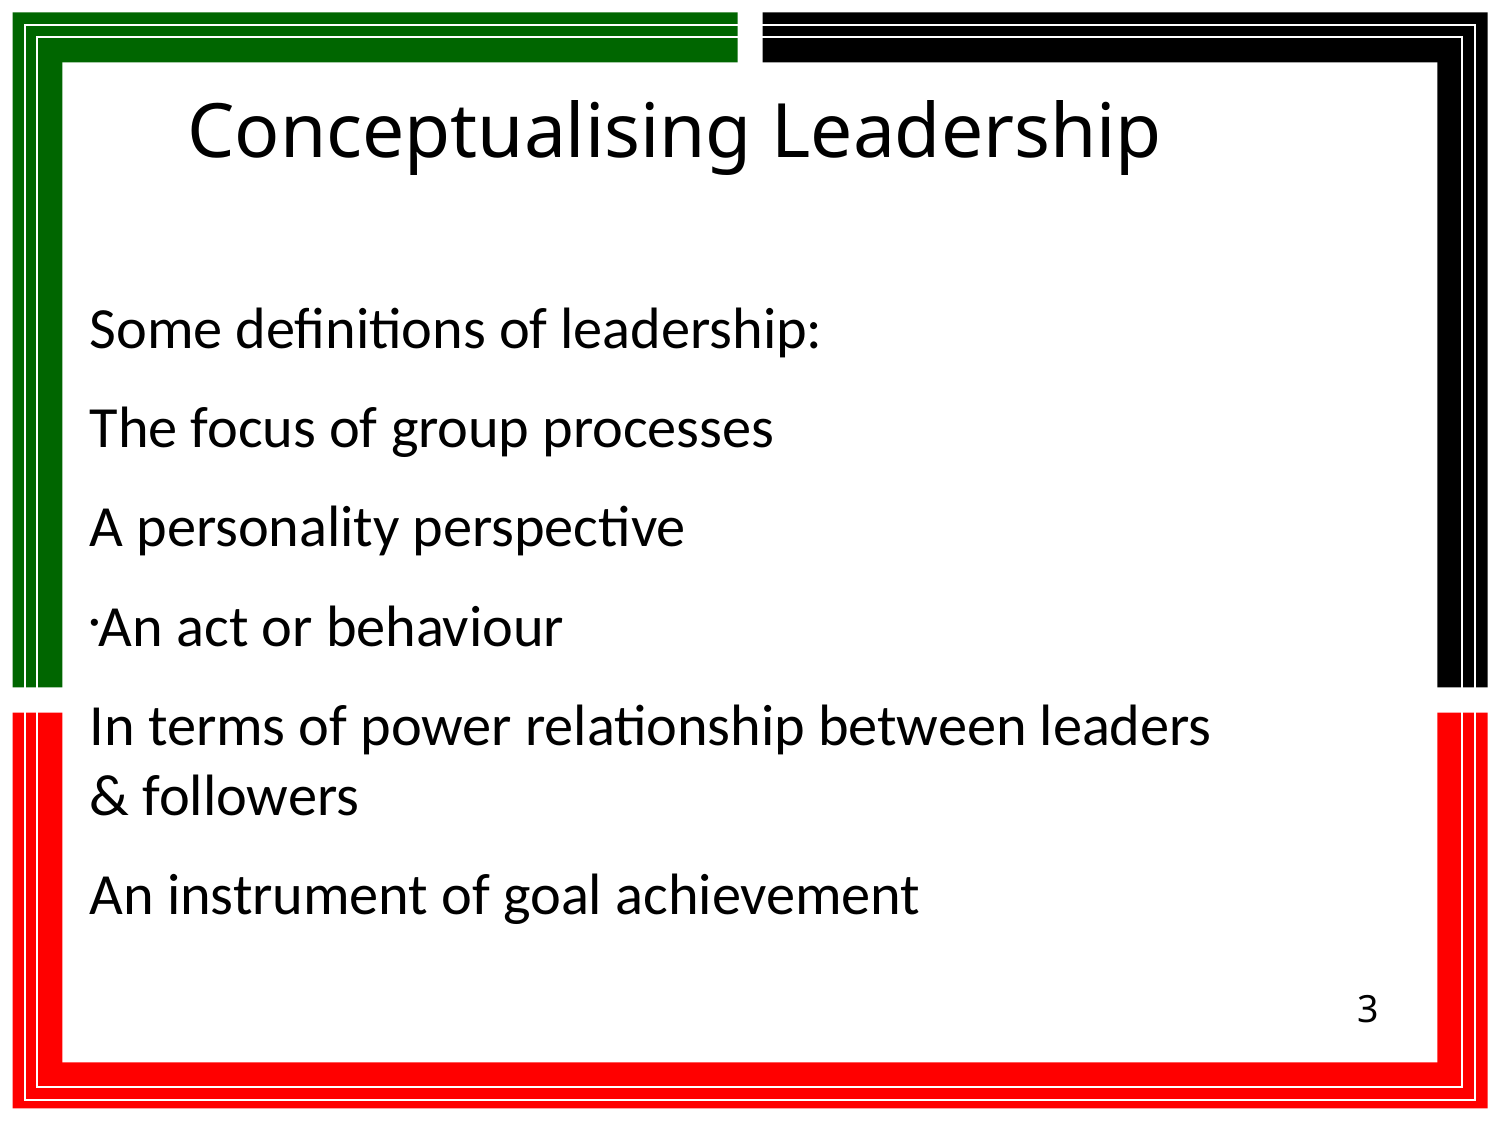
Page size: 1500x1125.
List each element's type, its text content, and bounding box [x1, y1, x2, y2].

title Conceptualising Leadership [75, 75, 1275, 263]
text_box a [24, 24, 1475, 1100]
text_box [1335, 977, 1400, 1038]
text_box [762, 12, 1488, 688]
text_box [12, 712, 1488, 1109]
text_box [12, 12, 738, 688]
list Some definitions of leadership: The focus of group processes A personality perspective An act or behaviour In terms of power relationship between leaders & followers An instrument of goal achievement [75, 282, 1275, 1050]
